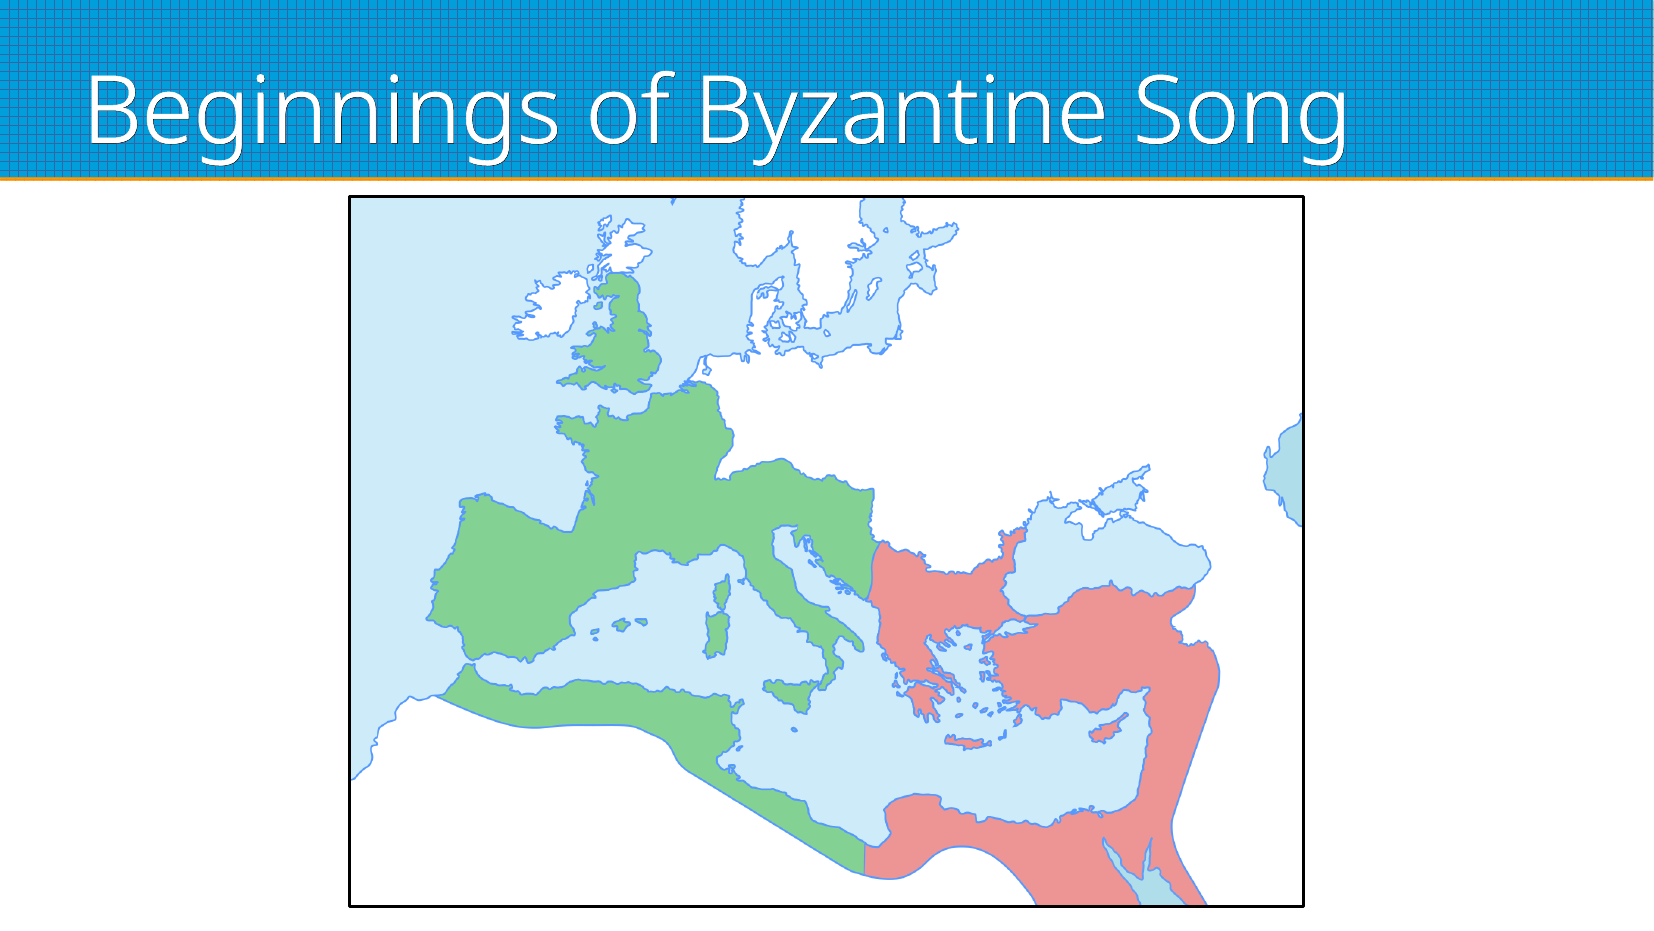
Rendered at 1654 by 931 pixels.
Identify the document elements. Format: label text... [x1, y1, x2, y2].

title Beginnings of Byzantine Song [82, 14, 1571, 171]
picture [351, 198, 1303, 906]
